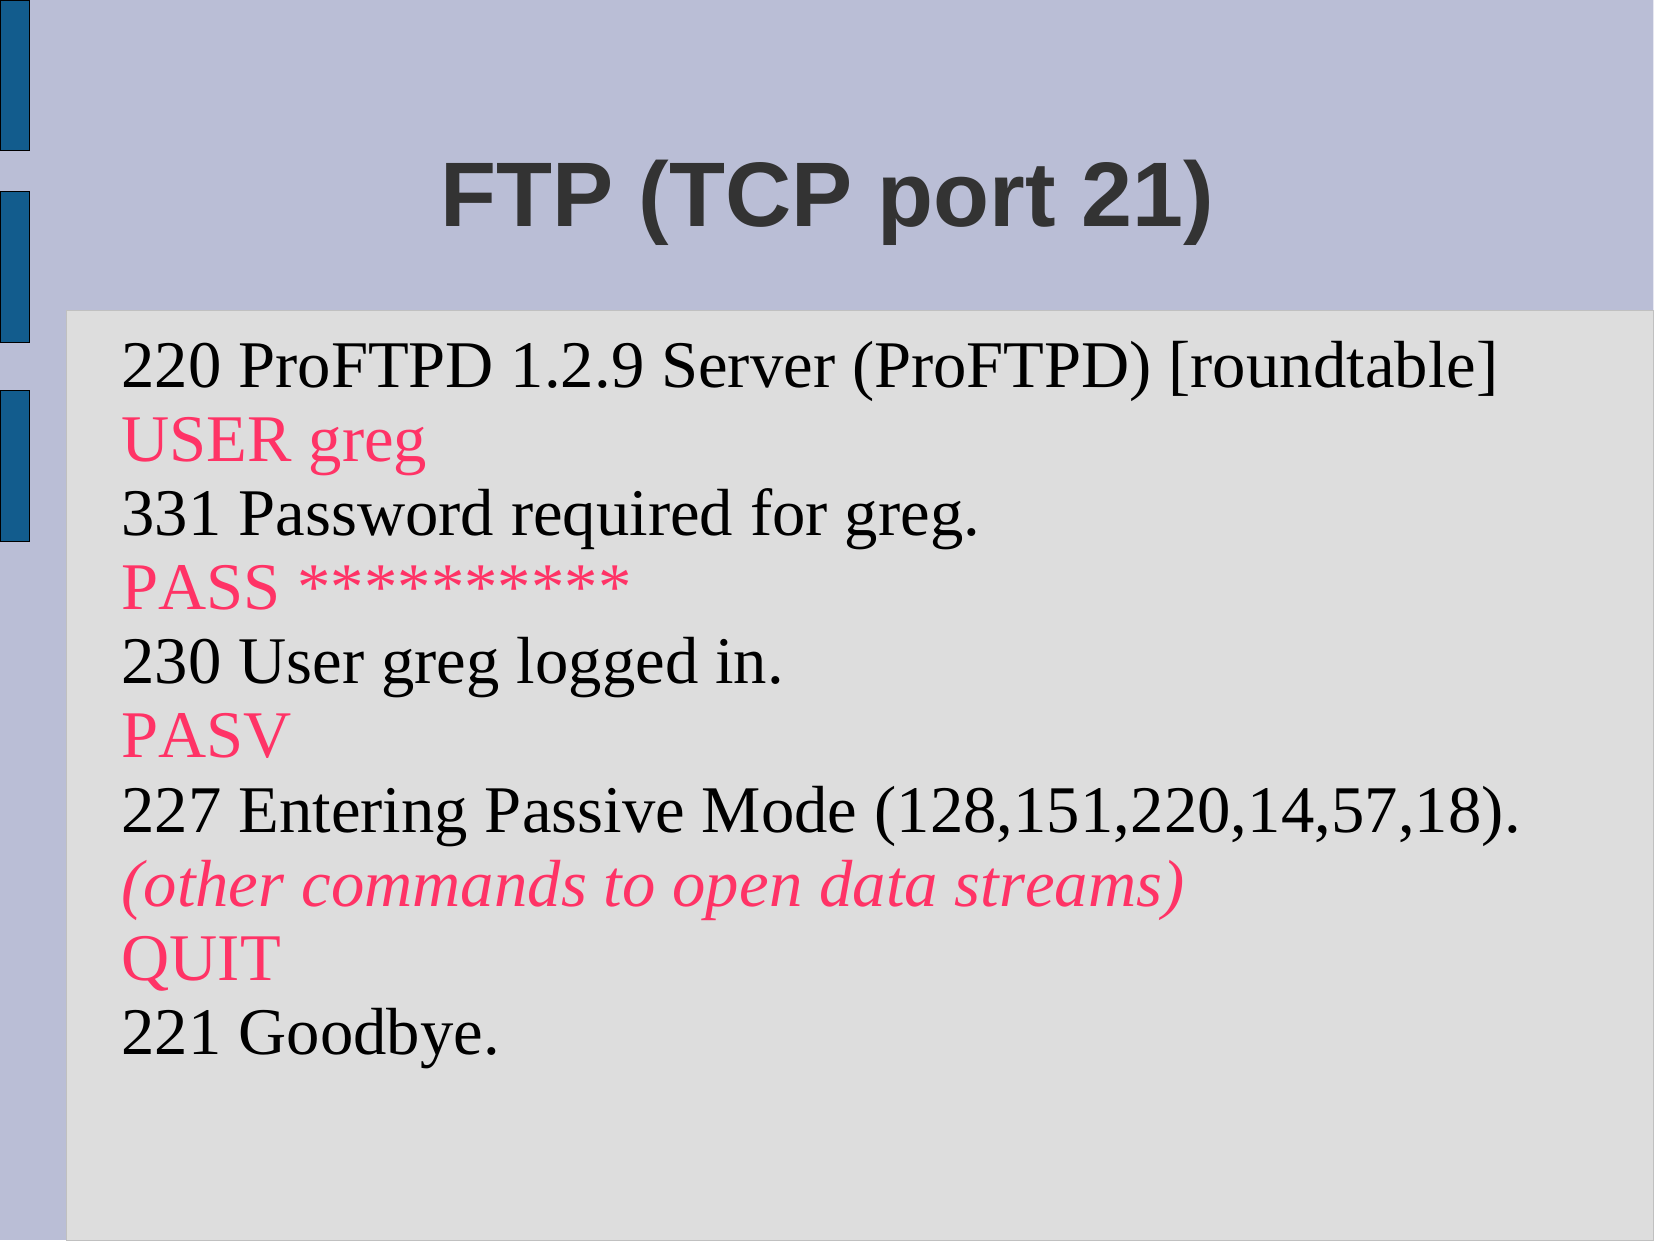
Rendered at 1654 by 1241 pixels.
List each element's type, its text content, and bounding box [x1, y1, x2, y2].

subtitle 220 ProFTPD 1.2.9 Server (ProFTPD) [roundtable] USER greg 331 Password required for greg. PASS ********** 230 User greg logged in. PASV 227 Entering Passive Mode (128,151,220,14,57,18). (other commands to open data streams) QUIT 221 Goodbye. [121, 328, 1534, 1143]
title FTP (TCP port 21) [121, 91, 1534, 299]
